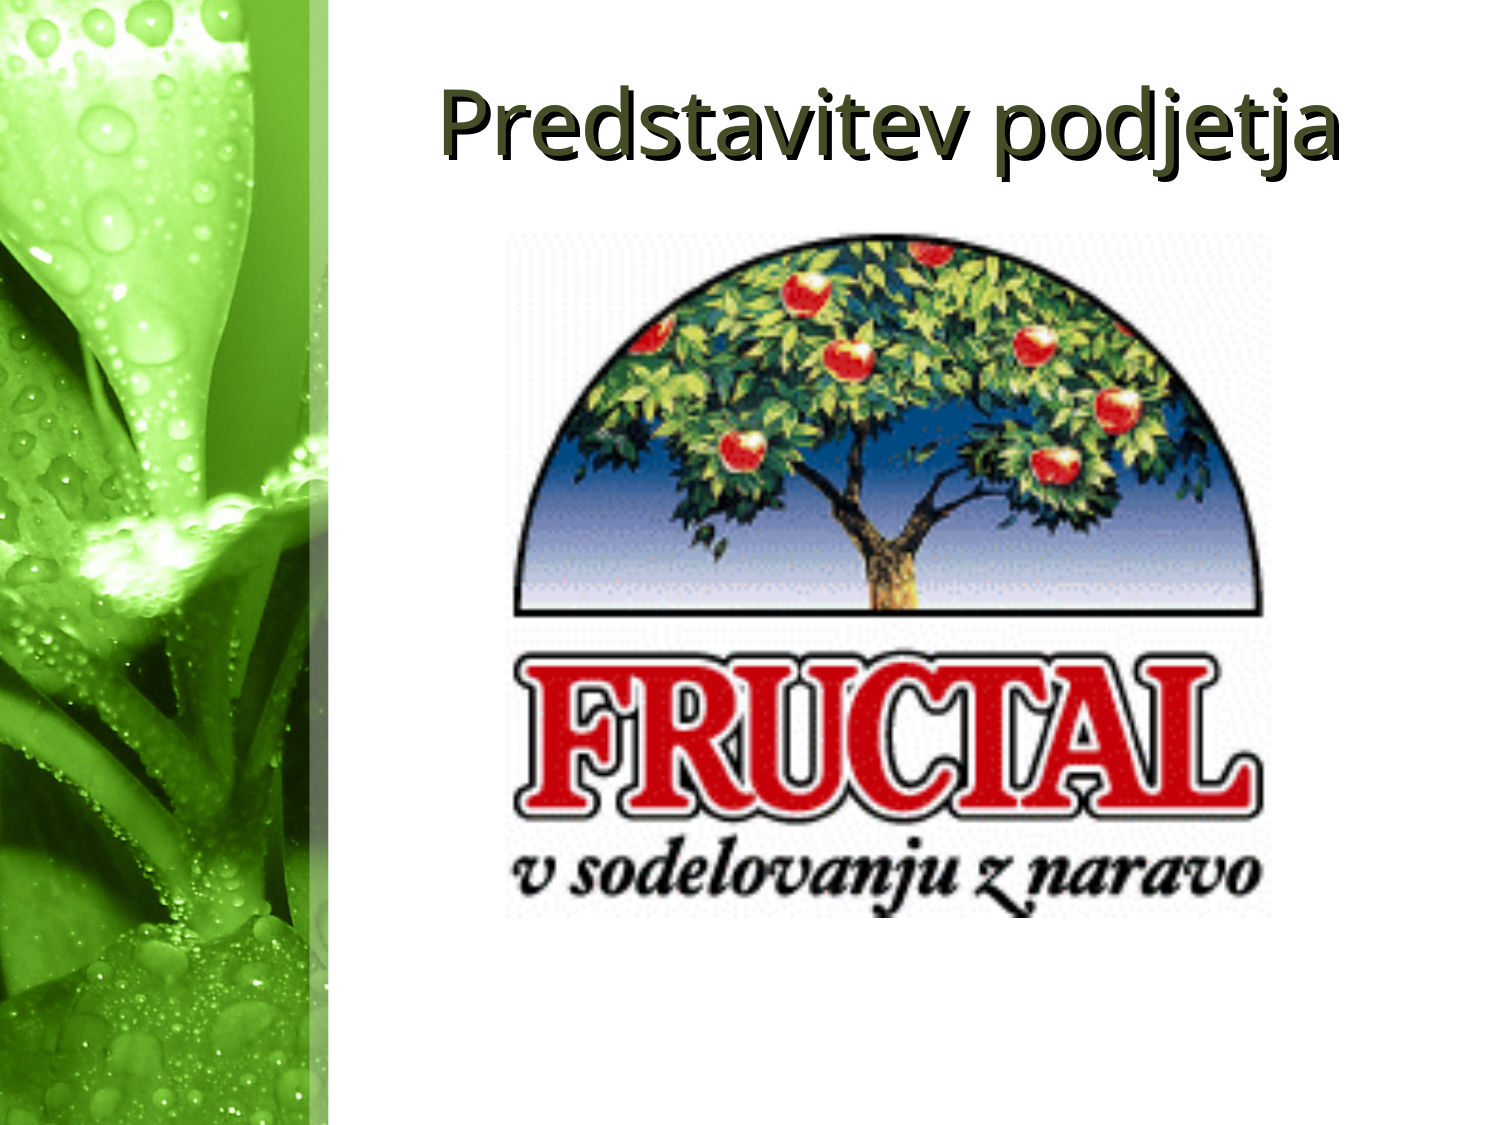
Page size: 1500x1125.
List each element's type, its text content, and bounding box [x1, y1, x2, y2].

title Predstavitev podjetja [339, 37, 1438, 201]
picture [0, 0, 1500, 1125]
